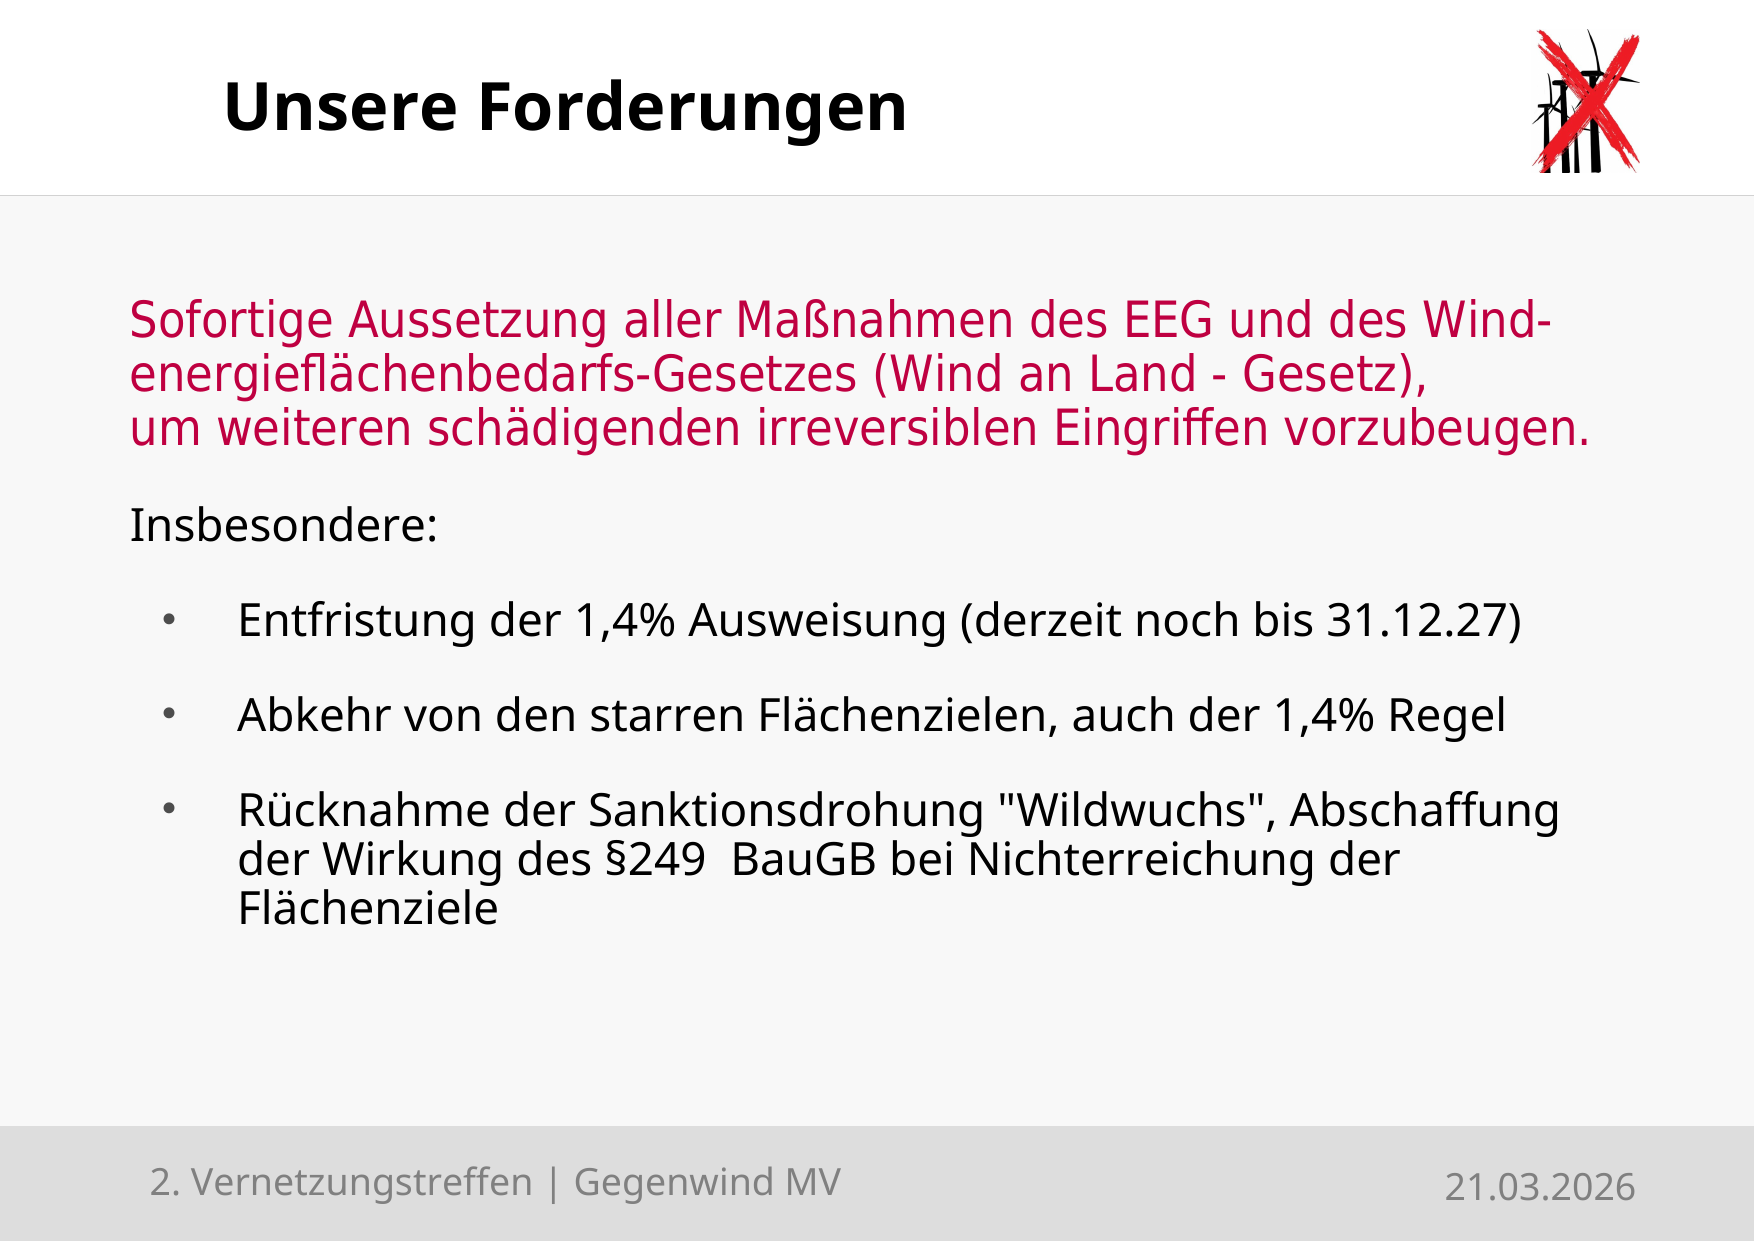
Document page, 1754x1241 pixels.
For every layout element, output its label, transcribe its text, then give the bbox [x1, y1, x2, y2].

picture [1531, 29, 1640, 173]
text_box Sofortige Aussetzung aller Maßnahmen des EEG und des Wind-energieflächenbedarfs-Gesetzes (Wind an Land - Gesetz), um weiteren schädigenden irreversiblen Eingriffen vorzubeugen. Insbesondere: Entfristung der 1,4% Ausweisung (derzeit noch bis 31.12.27) Abkehr von den starren Flächenzielen, auch der 1,4% Regel Rücknahme der Sanktionsdrohung "Wildwuchs", Abschaffung der Wirkung des §249 BauGB bei Nichterreichung der Flächenziele [50, 197, 1637, 1128]
title 2. Vernetzungstreffen | Gegenwind MV [134, 1122, 911, 1240]
title 21.03.2026 [1429, 1126, 1748, 1241]
text_box Unsere Forderungen [207, 56, 1116, 232]
